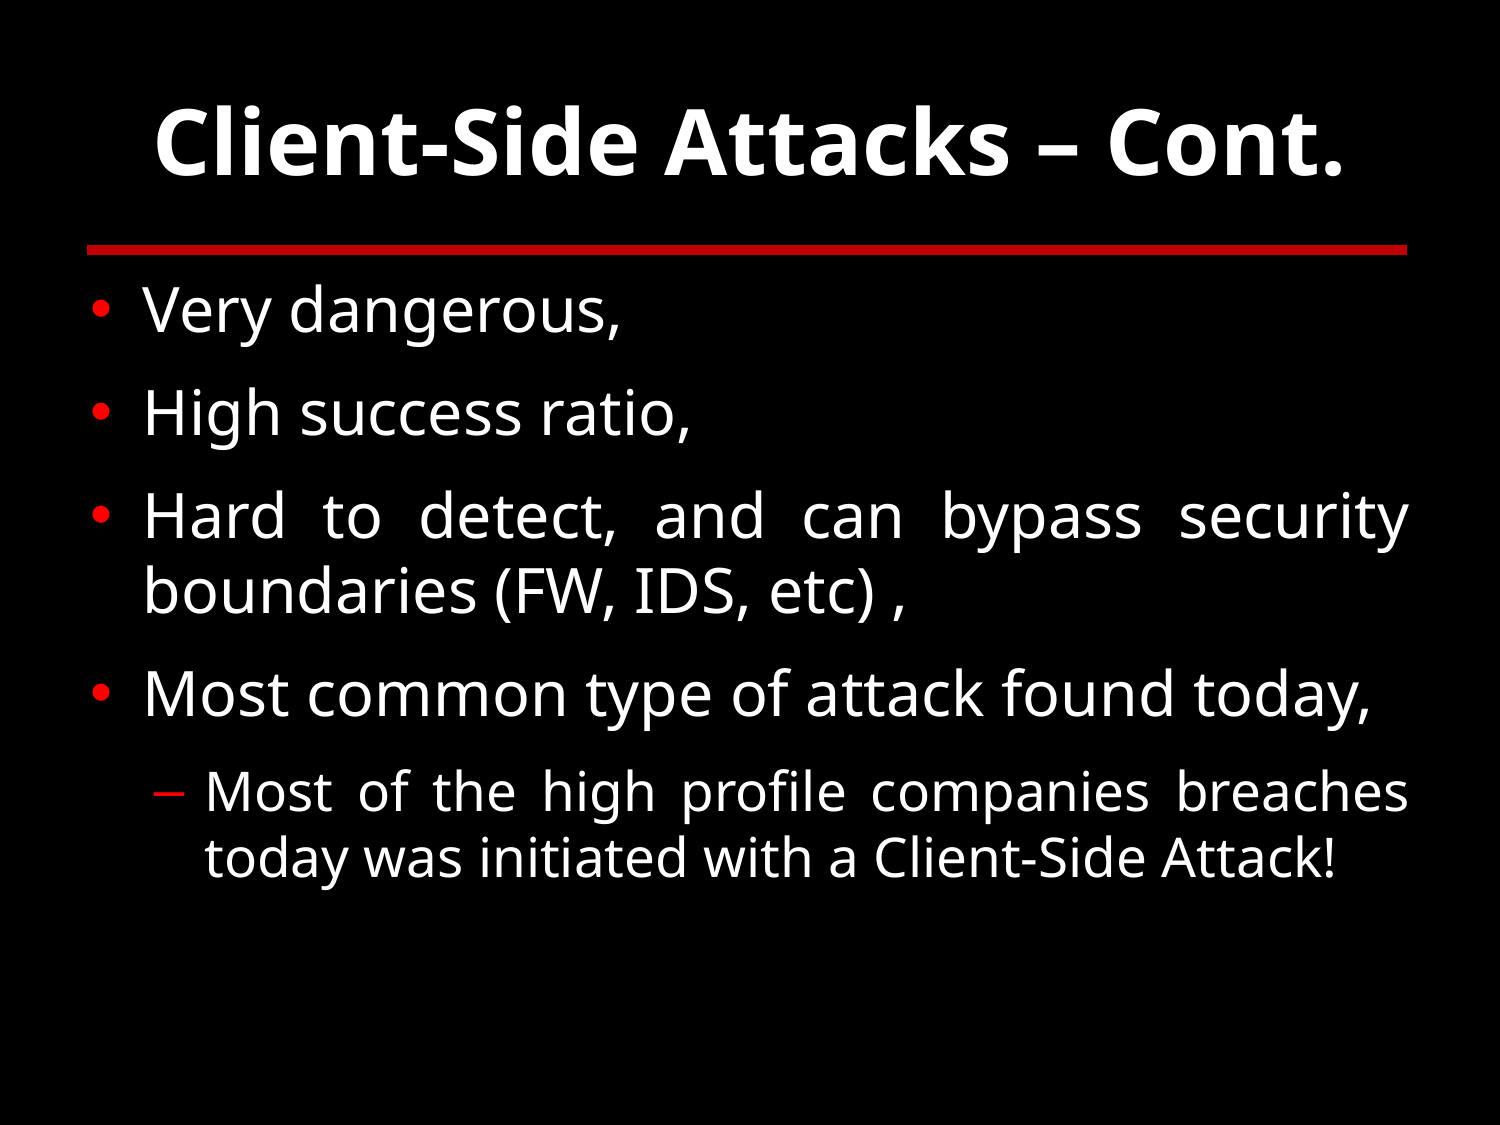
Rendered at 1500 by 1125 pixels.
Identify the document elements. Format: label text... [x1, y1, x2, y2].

list Very dangerous, High success ratio, Hard to detect, and can bypass security boundaries (FW, IDS, etc) , Most common type of attack found today, Most of the high profile companies breaches today was initiated with a Client-Side Attack! [75, 262, 1425, 1005]
title Client-Side Attacks – Cont. [75, 45, 1425, 233]
